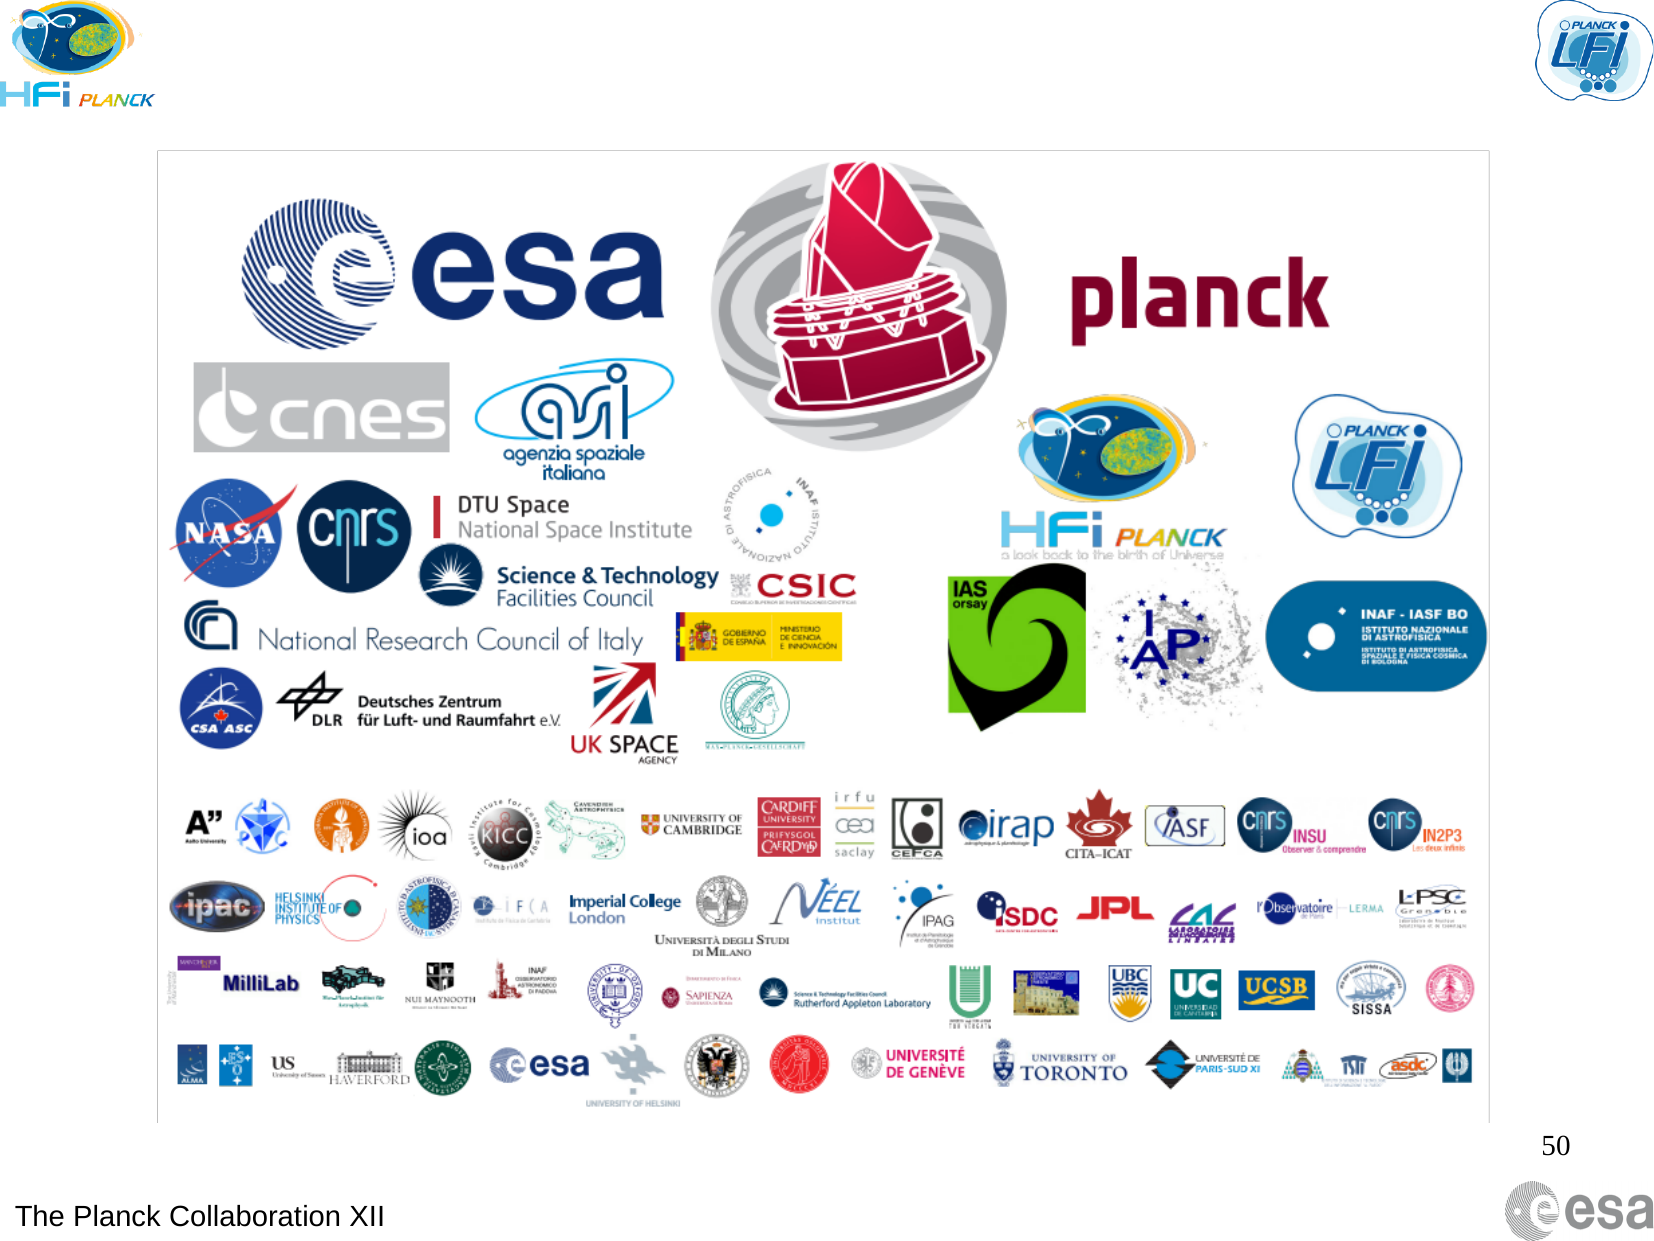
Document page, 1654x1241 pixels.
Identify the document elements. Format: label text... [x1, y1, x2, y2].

picture [1535, 0, 1654, 101]
picture [0, 0, 156, 108]
picture [151, 147, 1503, 1123]
text_box The Planck Collaboration XII [0, 1192, 402, 1241]
picture [1505, 1181, 1654, 1241]
